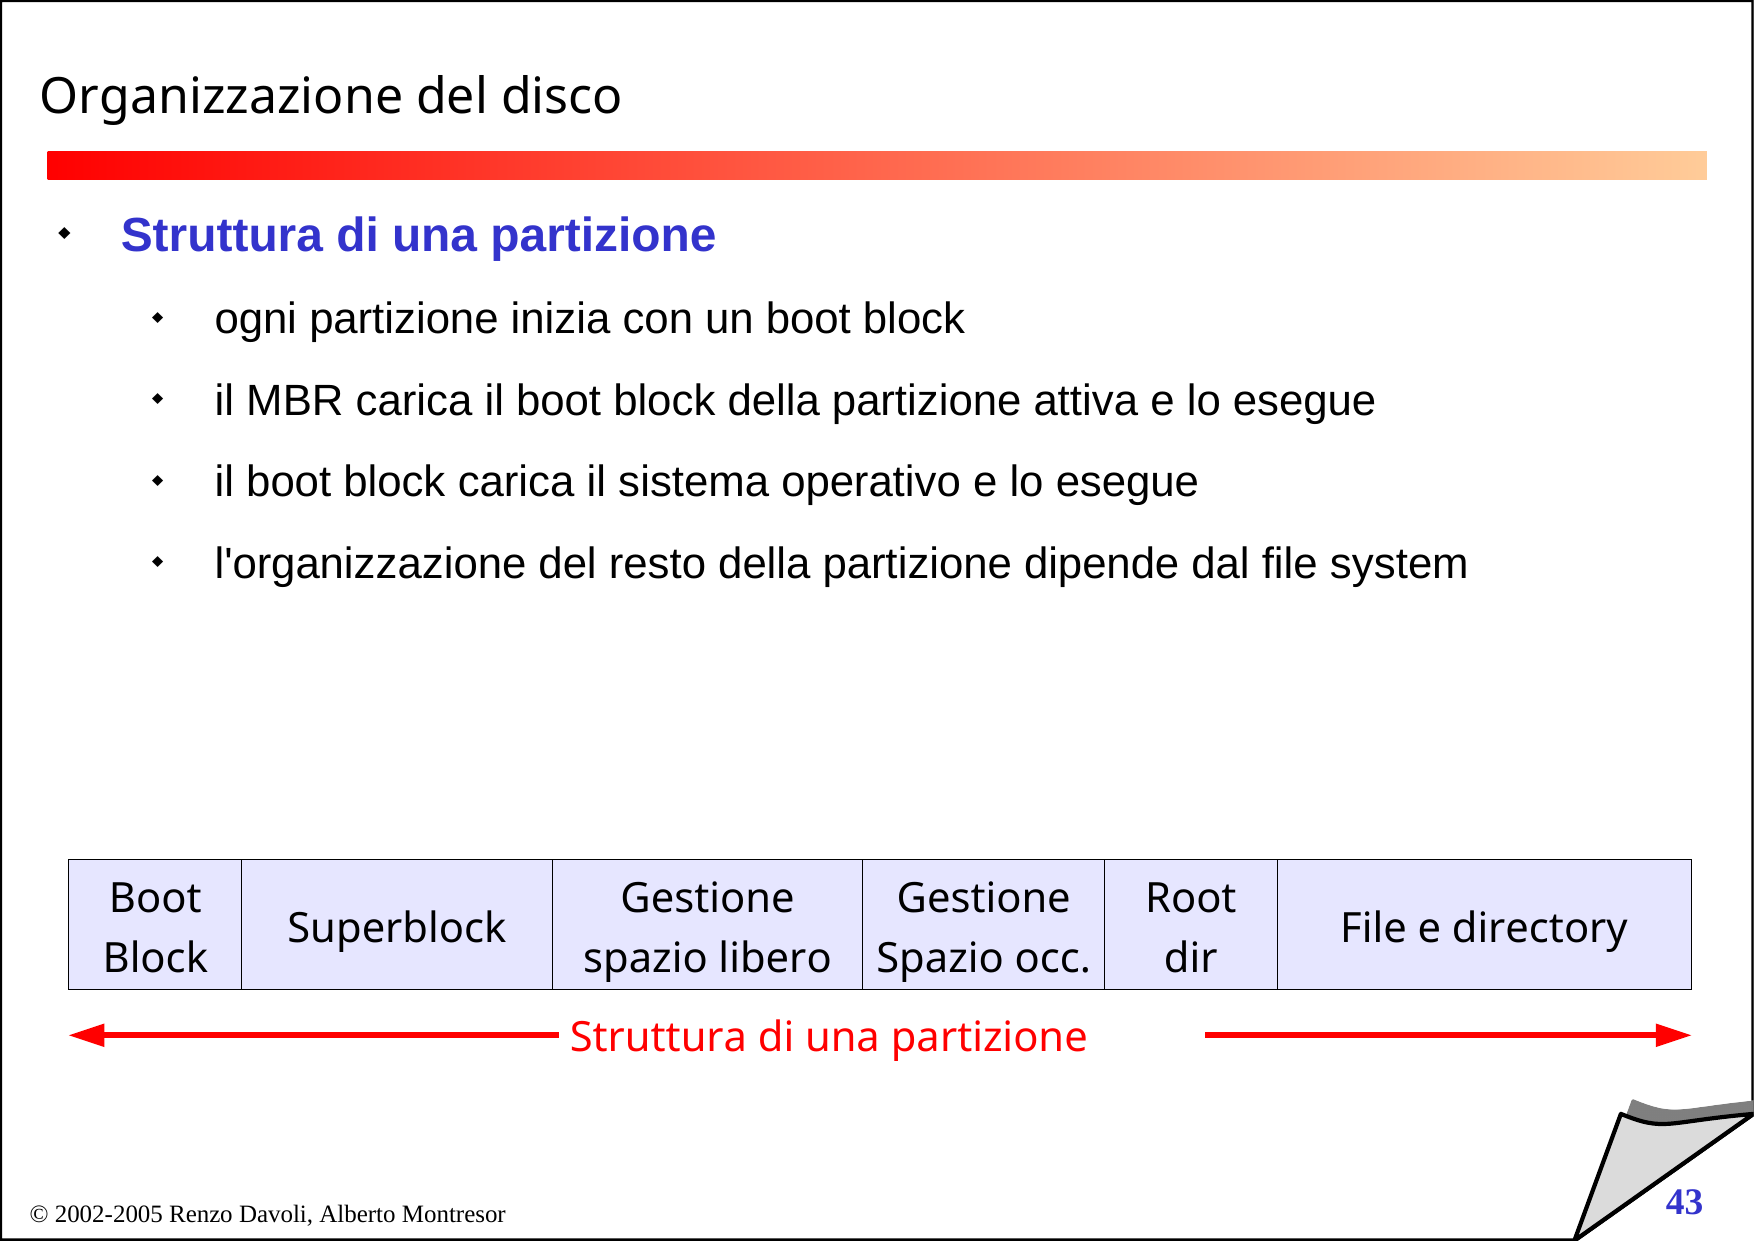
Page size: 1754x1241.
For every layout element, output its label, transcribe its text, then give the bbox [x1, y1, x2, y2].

list Struttura di una partizione ogni partizione inizia con un boot block il MBR carica il boot block della partizione attiva e lo esegue il boot block carica il sistema operativo e lo esegue l'organizzazione del resto della partizione dipende dal file system [58, 206, 1695, 815]
text_box File e directory [1277, 859, 1692, 990]
text_box Root dir [1104, 859, 1277, 990]
text_box Gestione spazio libero [552, 859, 862, 990]
text_box 9 [1469, 152, 1474, 179]
title Organizzazione del disco [40, 49, 1713, 144]
text_box Gestione Spazio occ. [862, 859, 1104, 990]
text_box Boot Block [68, 859, 241, 990]
text_box Struttura di una partizione [559, 1003, 1205, 1068]
text_box Superblock [241, 859, 552, 990]
